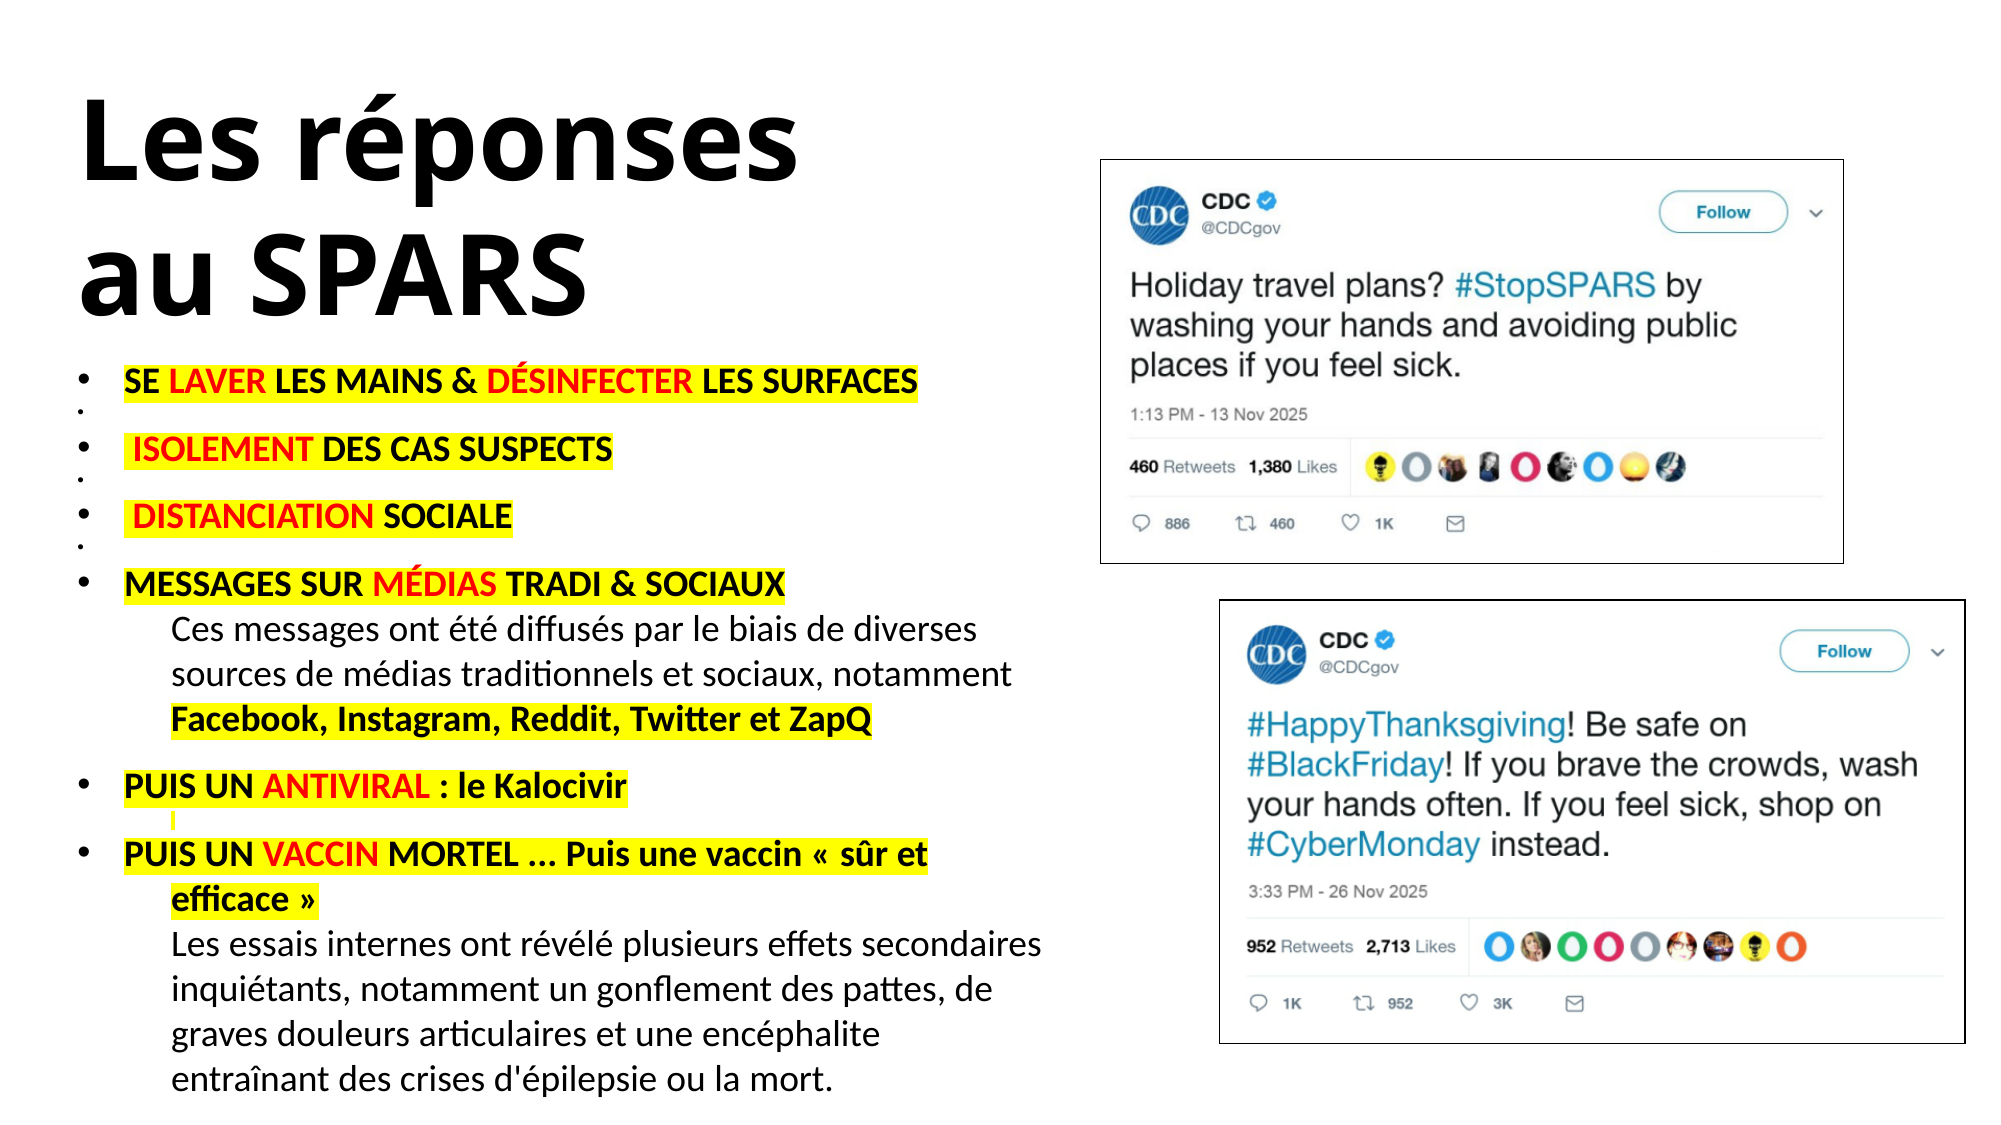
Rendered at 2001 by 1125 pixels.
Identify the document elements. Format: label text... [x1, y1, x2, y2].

picture [1101, 160, 1843, 563]
text_box SE LAVER LES MAINS & DÉSINFECTER LES SURFACES ISOLEMENT DES CAS SUSPECTS DISTANCIATION SOCIALE MESSAGES SUR MÉDIAS TRADI & SOCIAUX Ces messages ont été diffusés par le biais de diverses sources de médias traditionnels et sociaux, notamment Facebook, Instagram, Reddit, Twitter et ZapQ PUIS UN ANTIVIRAL : le Kalocivir PUIS UN VACCIN MORTEL ... Puis une vaccin « sûr et efficace » Les essais internes ont révélé plusieurs effets secondaires inquiétants, notamment un gonflement des pattes, de graves douleurs articulaires et une encéphalite entraînant des crises d'épilepsie ou la mort. [62, 348, 1063, 1114]
text_box Les réponses au SPARS [62, 60, 911, 349]
picture [1220, 601, 1965, 1043]
